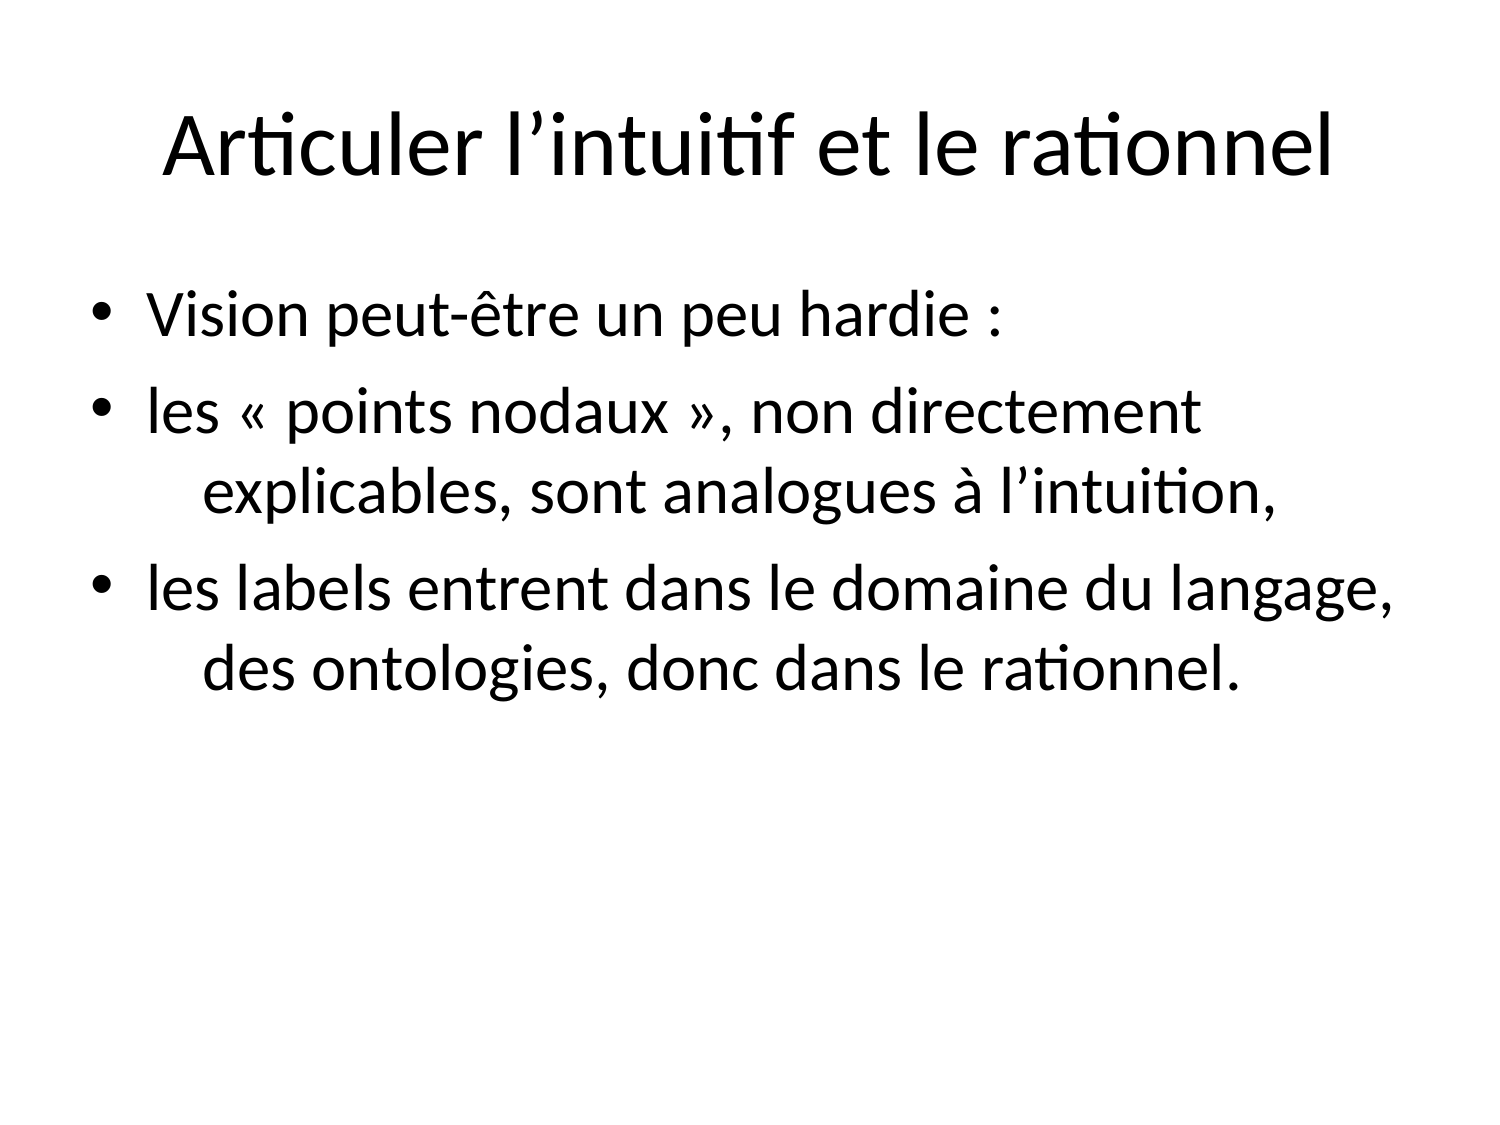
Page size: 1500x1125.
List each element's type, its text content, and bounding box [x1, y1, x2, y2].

title Articuler l’intuitif et le rationnel [75, 45, 1426, 233]
list Vision peut-être un peu hardie : les « points nodaux », non directement explicables, sont analogues à l’intuition, les labels entrent dans le domaine du langage, des ontologies, donc dans le rationnel. [75, 262, 1426, 1005]
